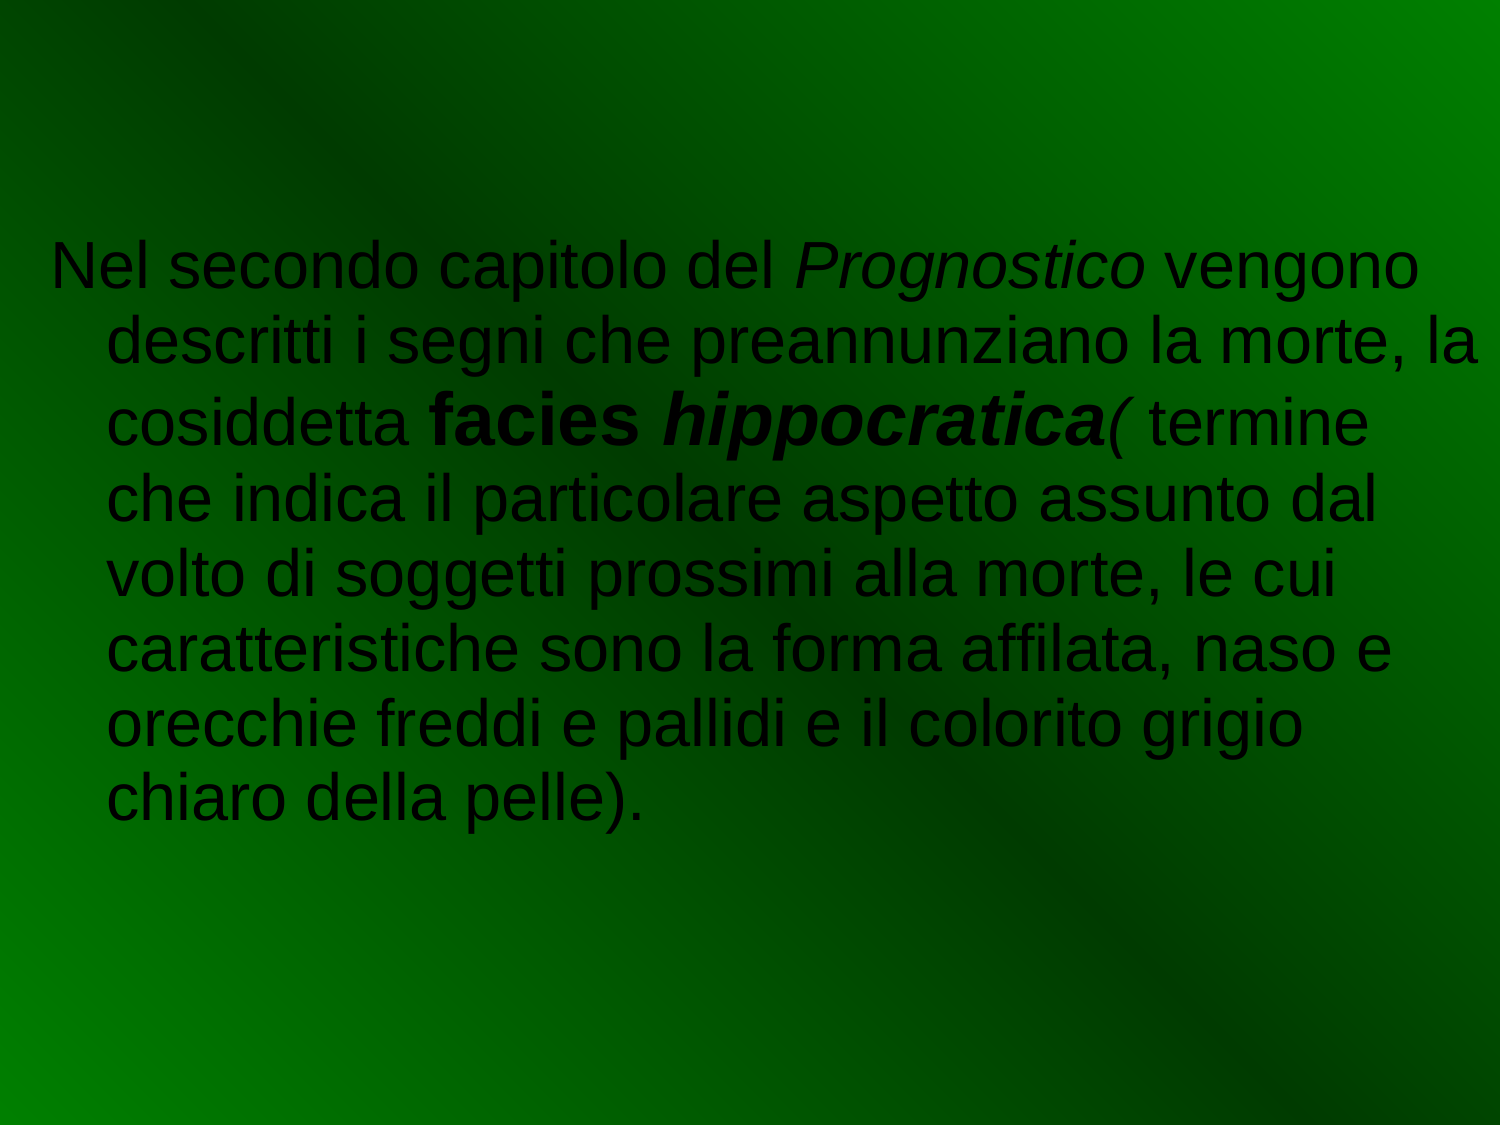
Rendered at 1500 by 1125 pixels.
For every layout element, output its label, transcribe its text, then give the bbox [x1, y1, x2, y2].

list Nel secondo capitolo del Prognostico vengono descritti i segni che preannunziano la morte, la cosiddetta facies hippocratica( termine che indica il particolare aspetto assunto dal volto di soggetti prossimi alla morte, le cui caratteristiche sono la forma affilata, naso e orecchie freddi e pallidi e il colorito grigio chiaro della pelle). [35, 128, 1500, 1125]
